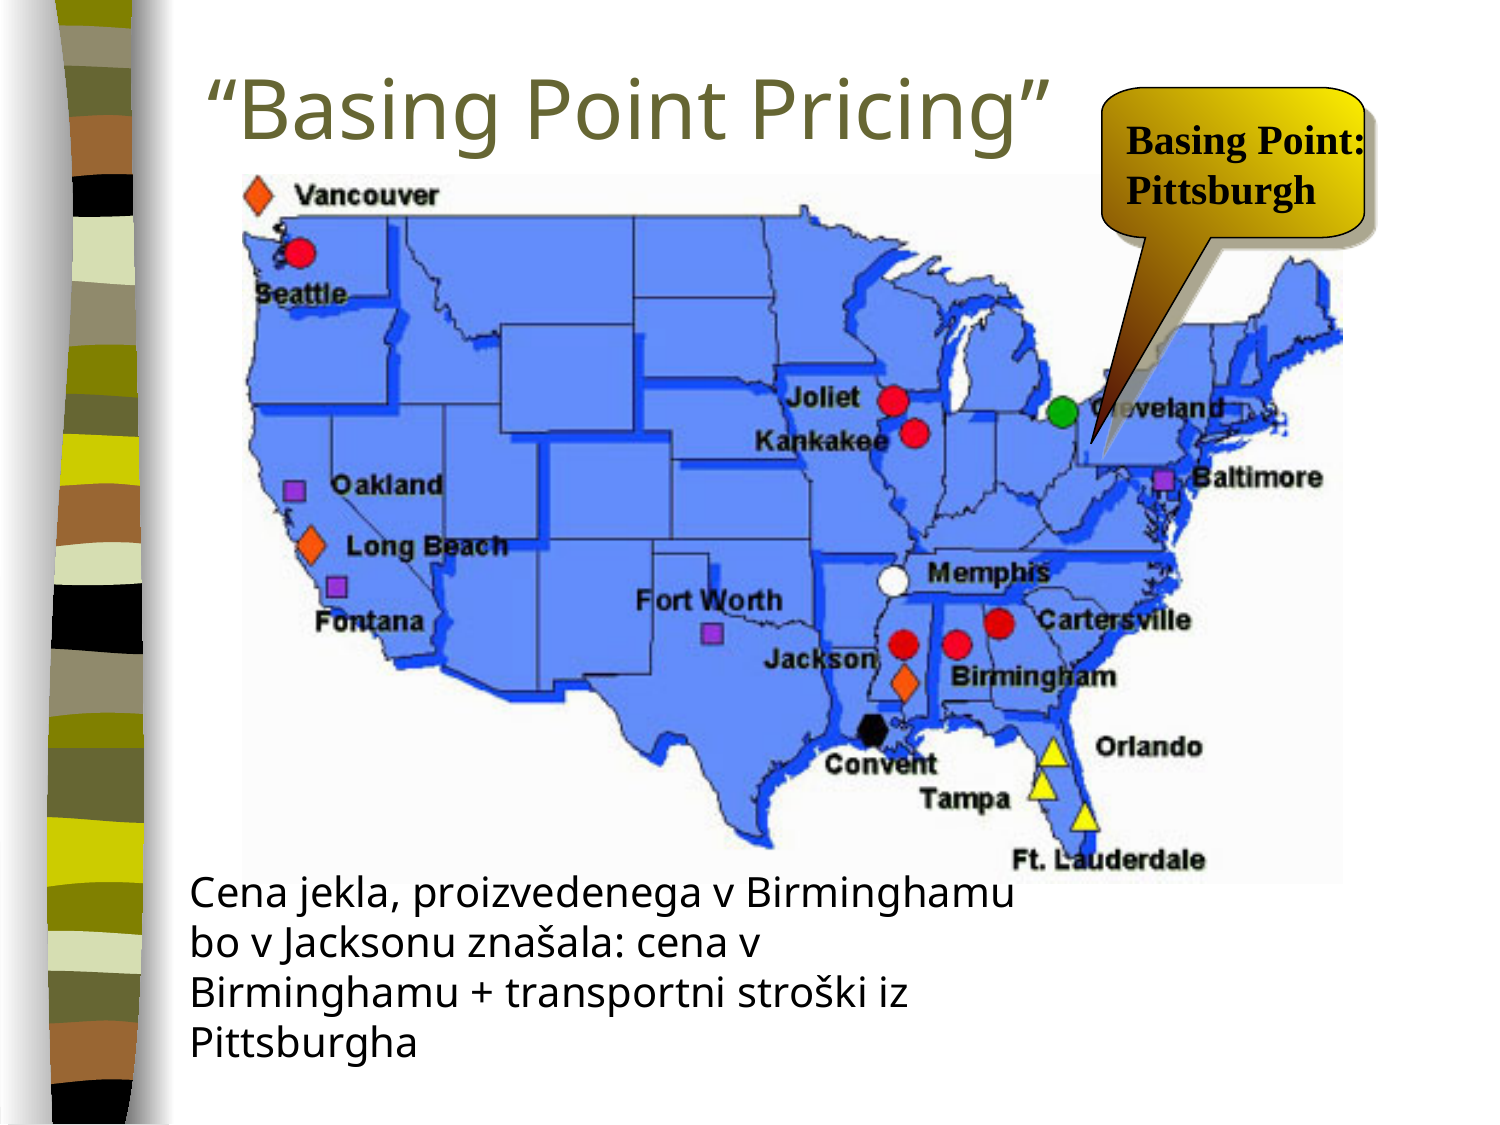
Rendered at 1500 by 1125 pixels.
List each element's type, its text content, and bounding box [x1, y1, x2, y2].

text_box Cena jekla, proizvedenega v Birminghamu bo v Jacksonu znašala: cena v Birminghamu + transportni stroški iz Pittsburgha [174, 858, 1038, 1074]
text_box Basing Point: Pittsburgh [1090, 87, 1365, 444]
picture [242, 174, 1343, 884]
title “Basing Point Pricing” [192, 12, 1468, 201]
